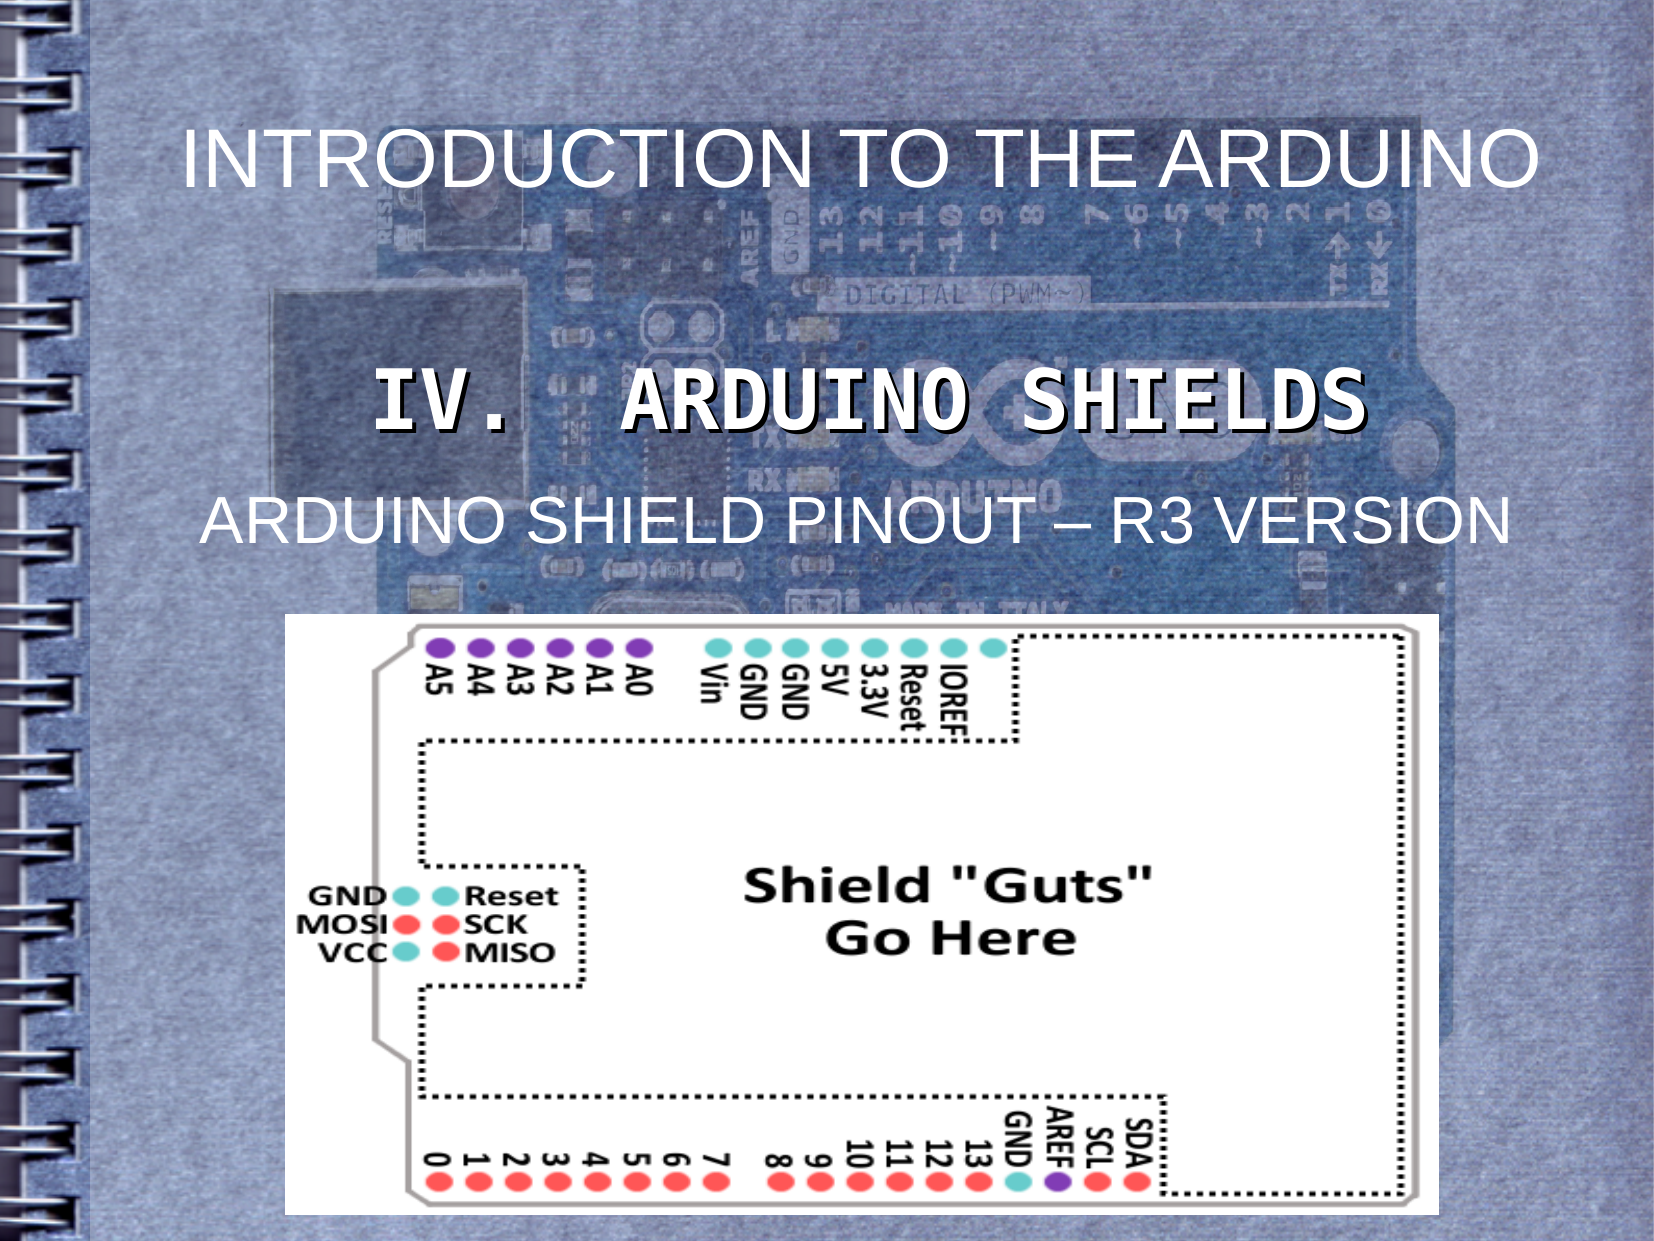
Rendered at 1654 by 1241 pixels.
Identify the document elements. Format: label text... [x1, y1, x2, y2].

text_box INTRODUCTION TO THE ARDUINO [165, 75, 1561, 286]
text_box ARDUINO SHIELD PINOUT – R3 VERSION [184, 476, 1530, 566]
text_box IV. ARDUINO SHIELDS [150, 345, 1591, 457]
picture [0, 0, 1654, 1241]
